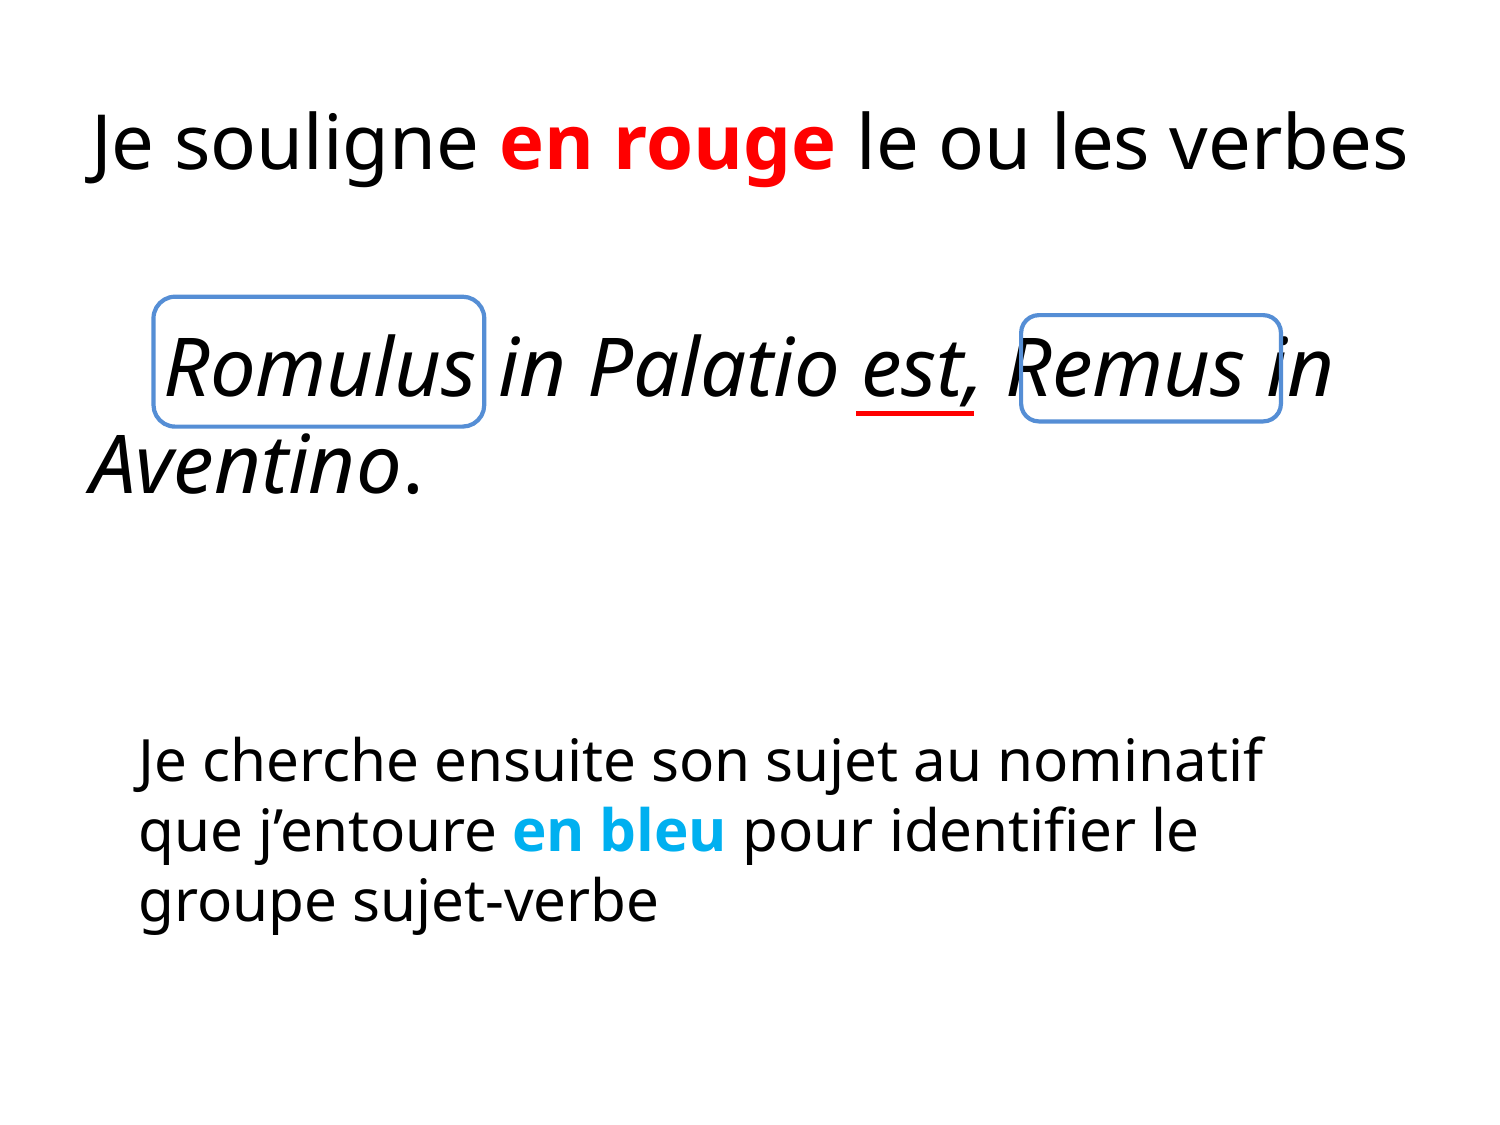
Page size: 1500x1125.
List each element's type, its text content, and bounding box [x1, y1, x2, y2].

title Je souligne en rouge le ou les verbes [75, 45, 1425, 233]
list Romulus in Palatio est, Remus in Aventino. [75, 262, 1425, 587]
text_box Je cherche ensuite son sujet au nominatif que j’entoure en bleu pour identifier le groupe sujet-verbe [123, 716, 1376, 941]
